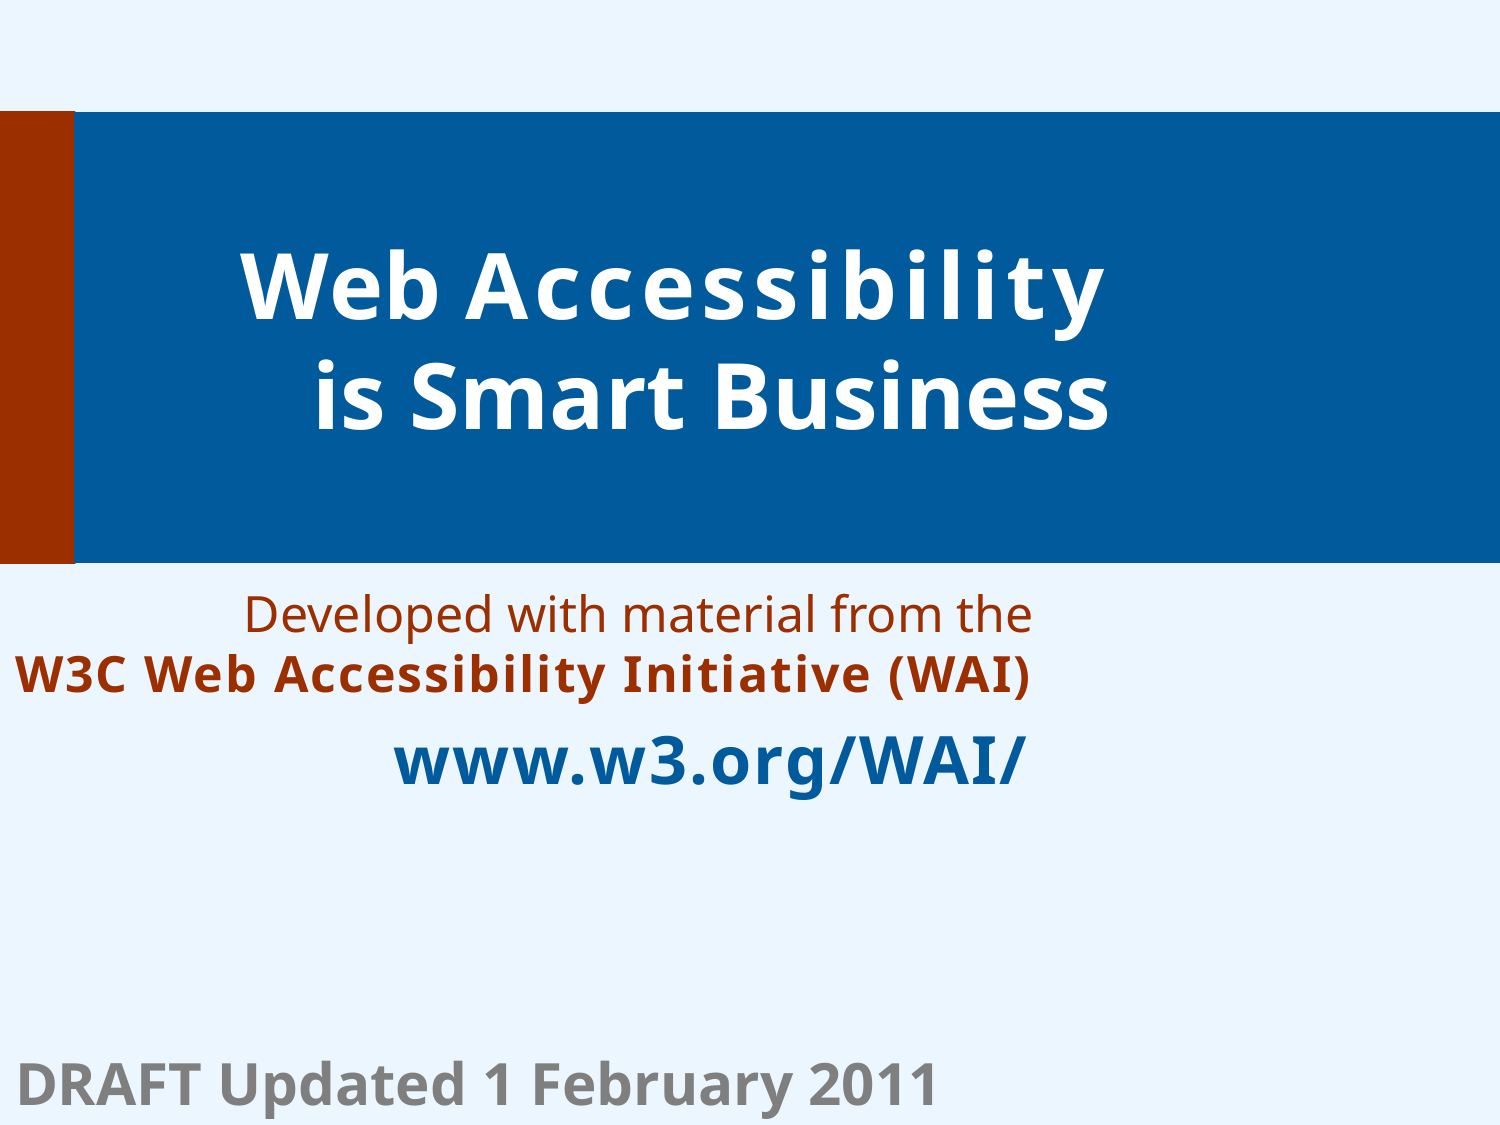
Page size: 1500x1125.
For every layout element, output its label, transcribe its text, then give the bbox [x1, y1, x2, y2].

text_box www.w3.org/WAI/ [378, 682, 1126, 833]
text_box Developed with material from the W3C Web Accessibility Initiative (WAI) [0, 562, 1126, 713]
subtitle DRAFT Updated 1 February 2011 [0, 1014, 1128, 1125]
title Web Accessibility is Smart Business [75, 112, 1500, 563]
